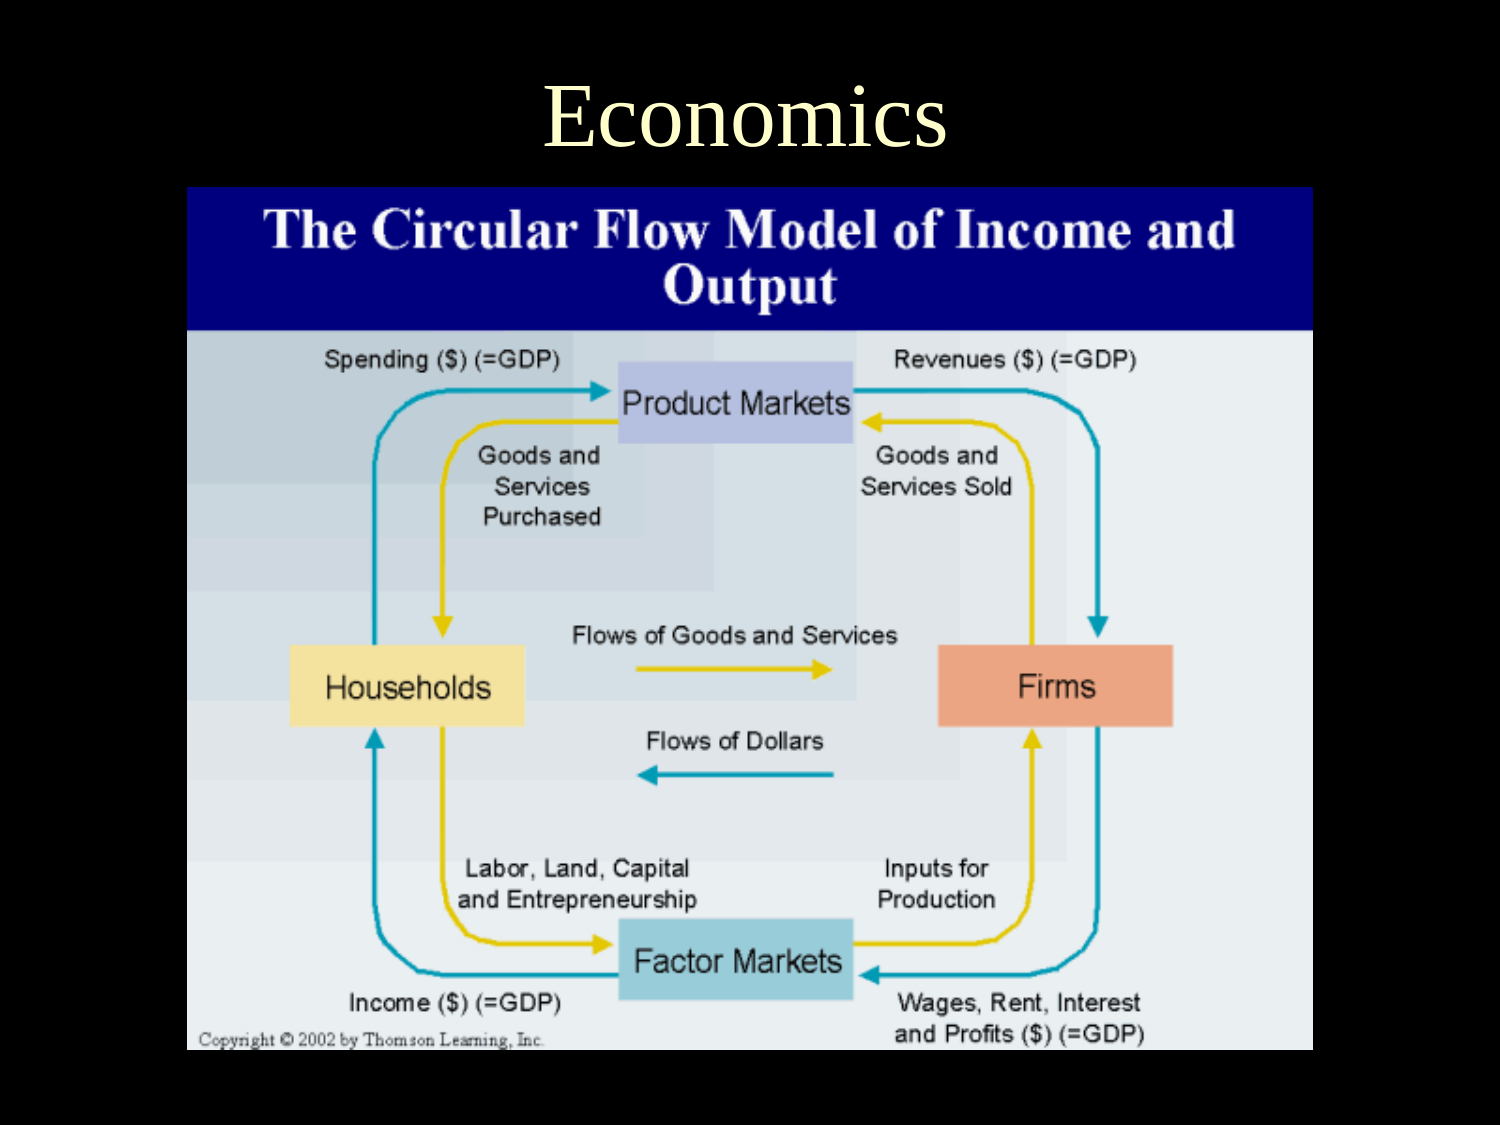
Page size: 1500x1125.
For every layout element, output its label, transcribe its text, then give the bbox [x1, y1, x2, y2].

title Economics [108, 25, 1384, 214]
picture [187, 187, 1313, 1051]
